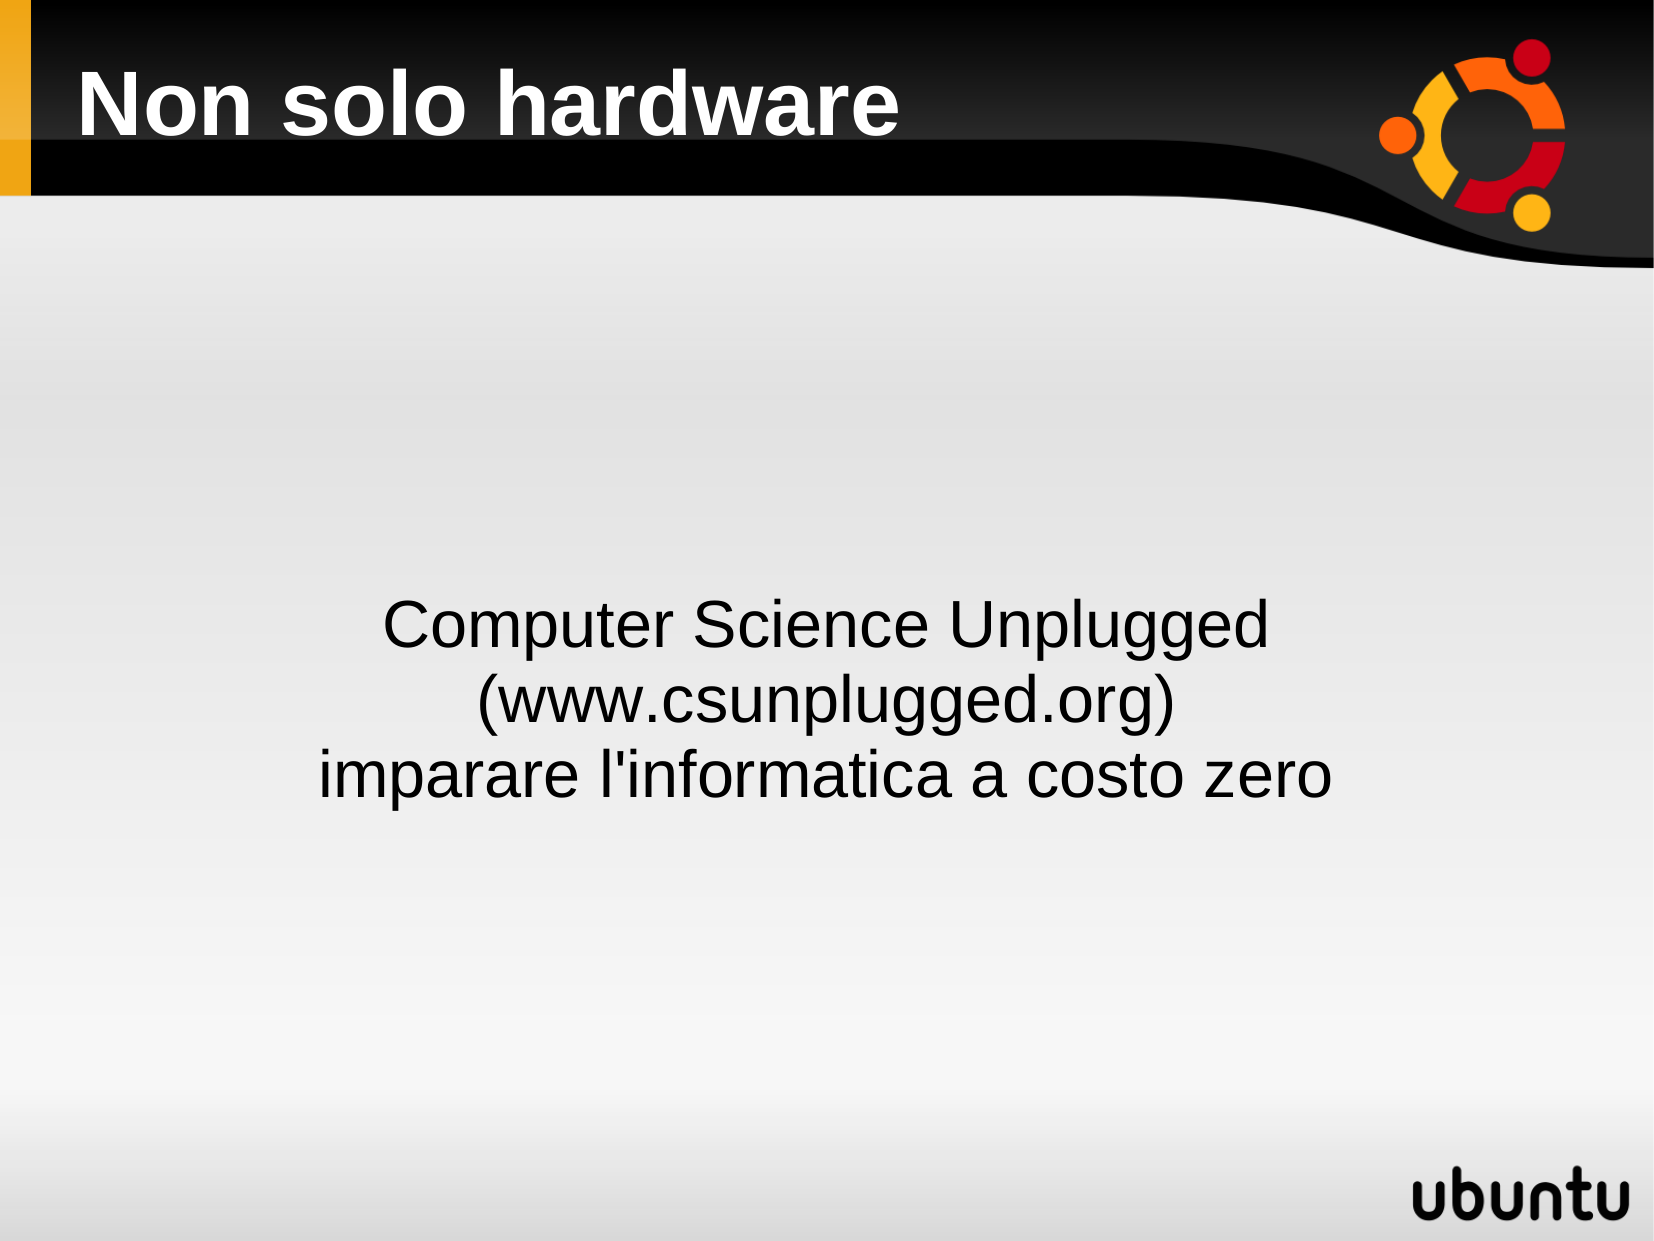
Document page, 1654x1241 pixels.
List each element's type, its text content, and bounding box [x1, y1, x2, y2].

subtitle Computer Science Unplugged (www.csunplugged.org) imparare l'informatica a costo zero [82, 290, 1571, 1109]
picture [0, 0, 1654, 1241]
title Non solo hardware [76, 0, 1565, 208]
